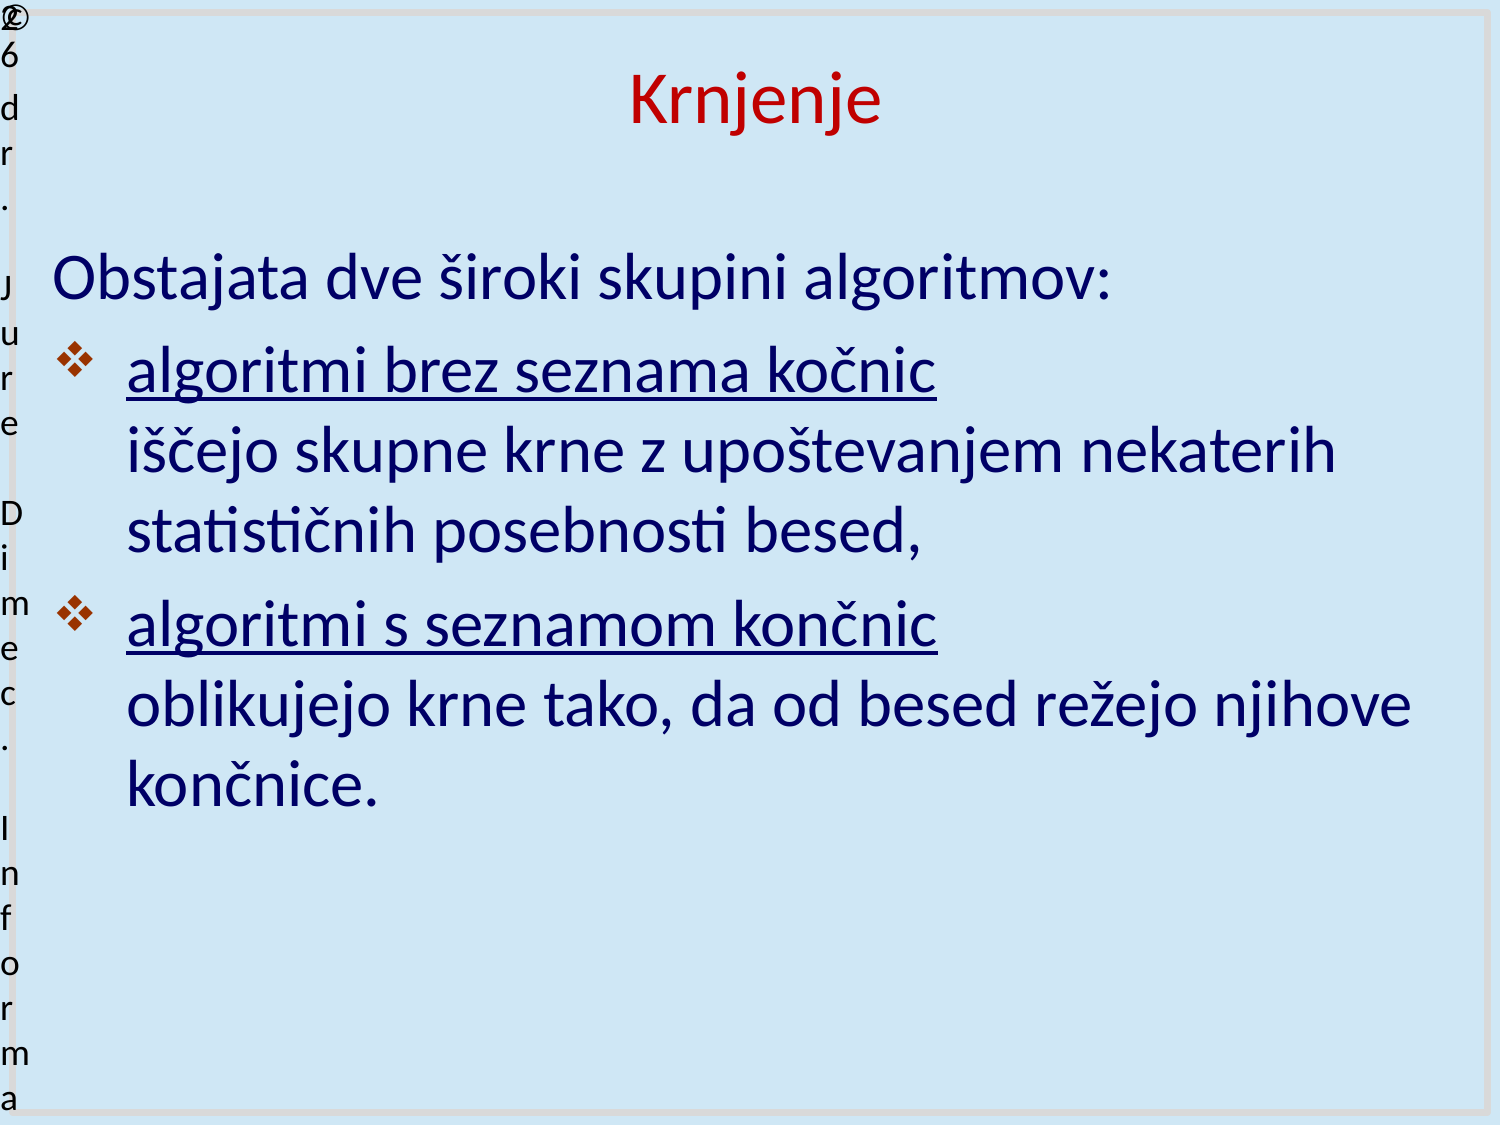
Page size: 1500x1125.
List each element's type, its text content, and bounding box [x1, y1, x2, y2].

title Krnjenje [37, 37, 1475, 150]
list Obstajata dve široki skupini algoritmov: algoritmi brez seznama kočnic iščejo skupne krne z upoštevanjem nekaterih statističnih posebnosti besed, algoritmi s seznamom končnic oblikujejo krne tako, da od besed režejo njihove končnice. [37, 224, 1475, 1050]
